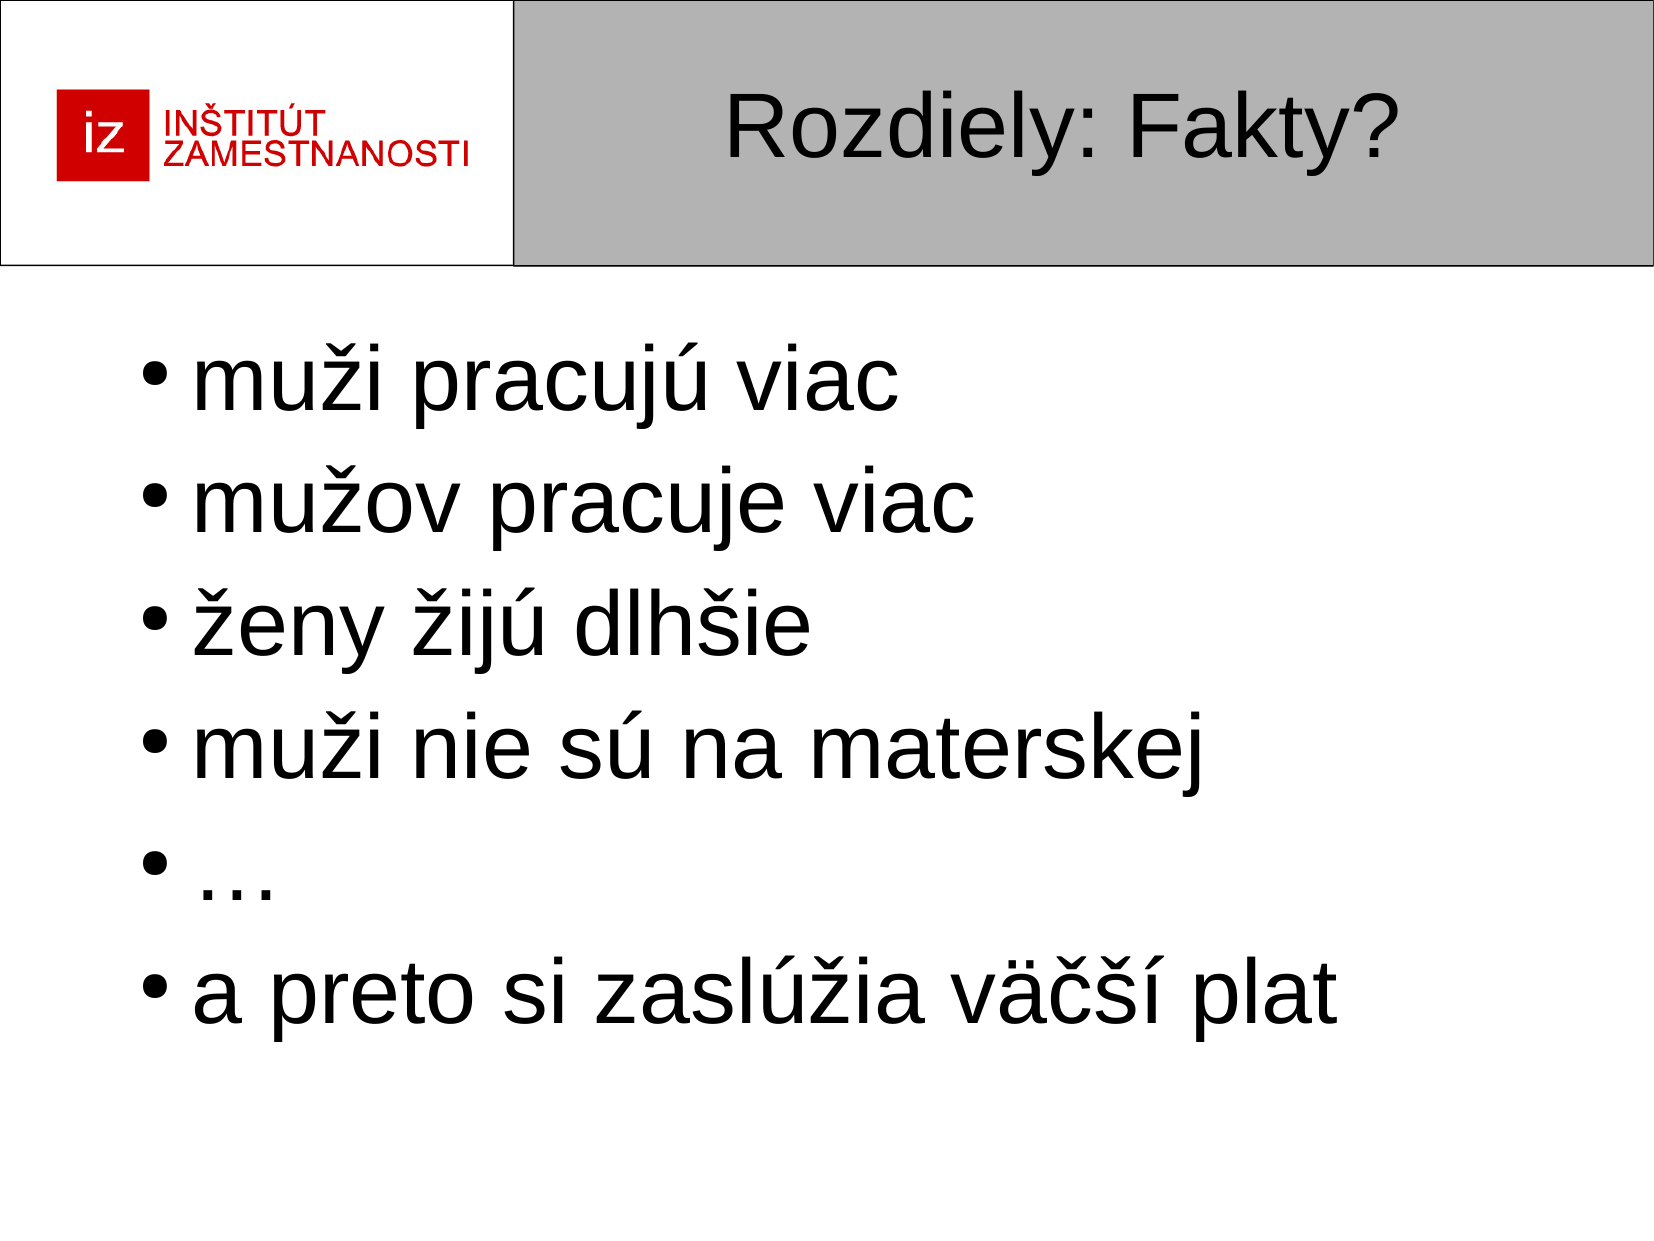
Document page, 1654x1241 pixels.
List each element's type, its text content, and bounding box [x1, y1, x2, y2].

picture [5, 8, 512, 257]
title Rozdiely: Fakty? [561, 29, 1565, 237]
list muži pracujú viac mužov pracuje viac ženy žijú dlhšie muži nie sú na materskej … a preto si zaslúžia väčší plat [121, 344, 1533, 1126]
